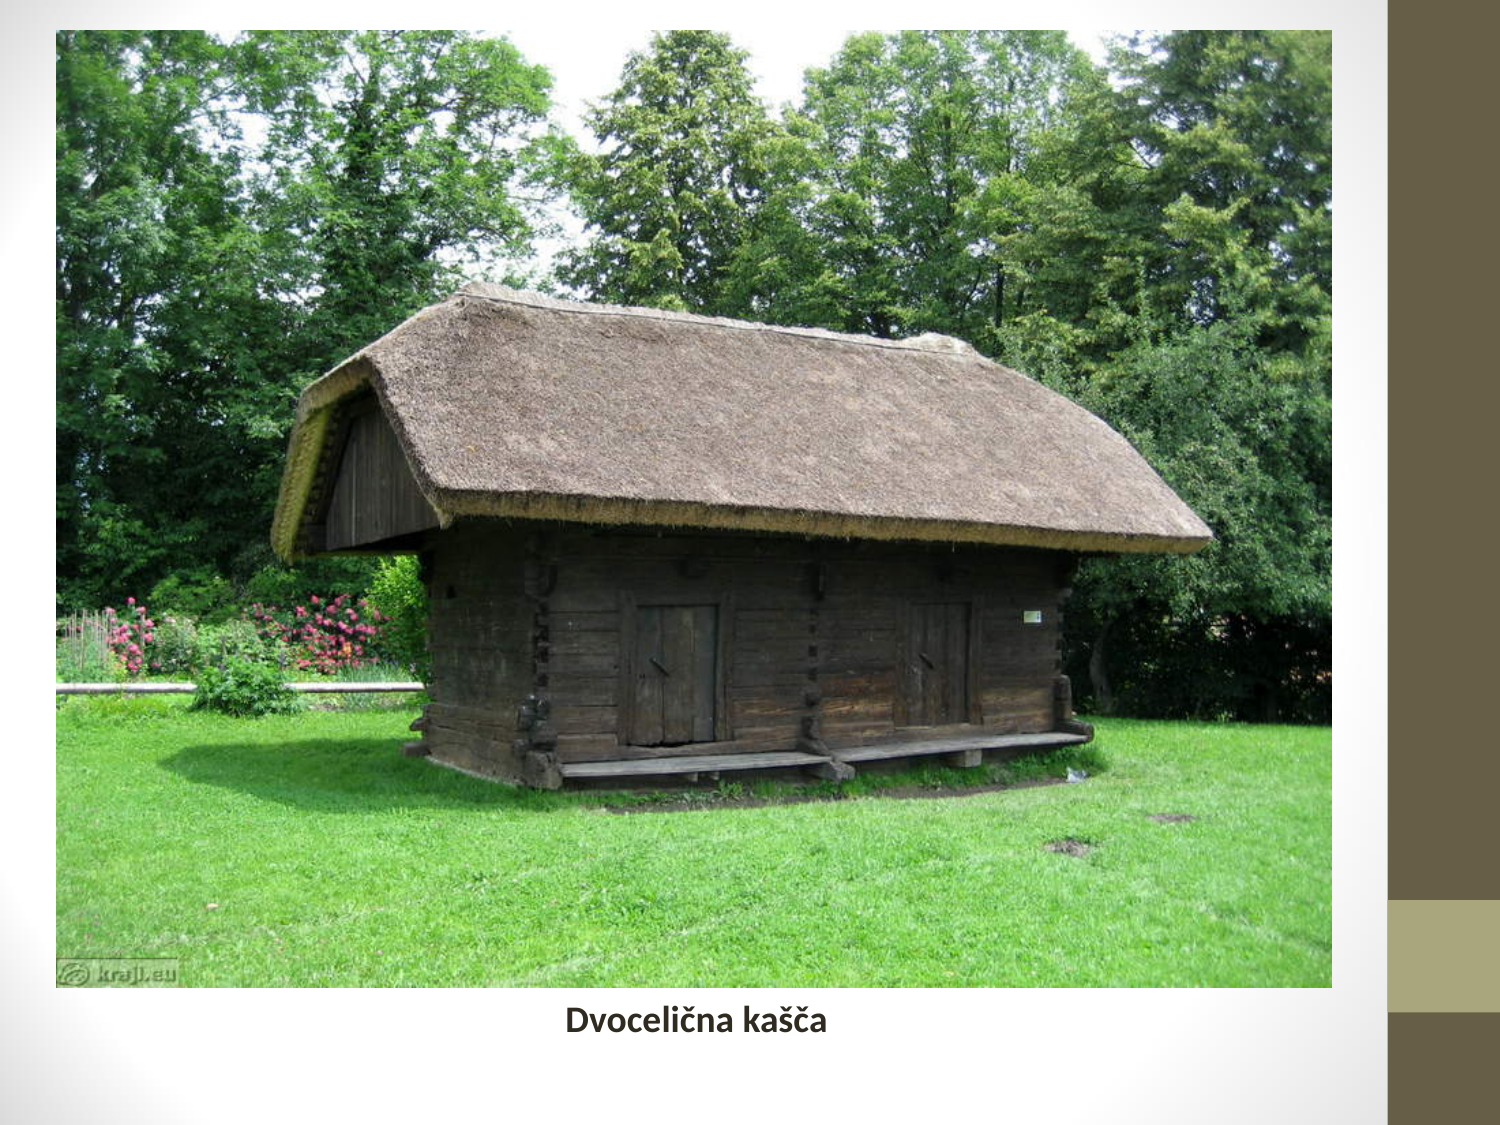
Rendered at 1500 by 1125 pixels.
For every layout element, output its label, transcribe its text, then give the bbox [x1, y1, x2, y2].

text_box Dvocelična kašča [550, 987, 843, 1048]
picture [0, 0, 1387, 1125]
